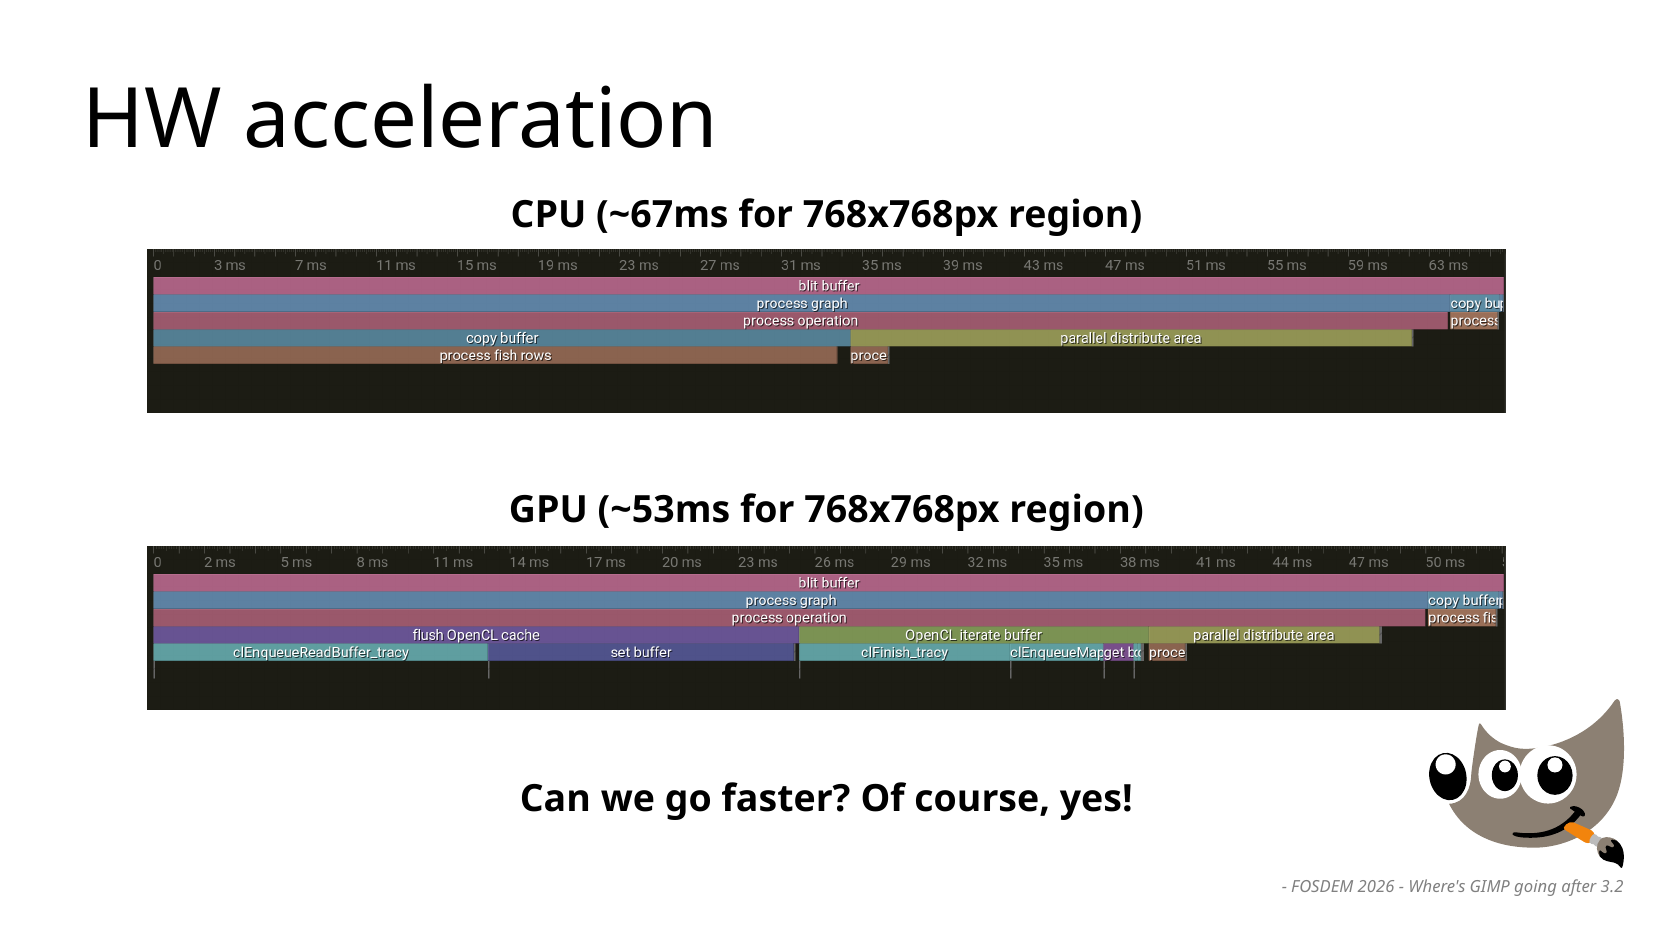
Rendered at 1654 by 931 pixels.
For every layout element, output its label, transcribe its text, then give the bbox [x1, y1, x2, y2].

title HW acceleration [82, 37, 1571, 193]
text_box GPU (~53ms for 768x768px region) [487, 474, 1167, 541]
picture [147, 546, 1506, 710]
text_box CPU (~67ms for 768x768px region) [487, 179, 1167, 246]
picture [147, 249, 1506, 413]
text_box Can we go faster? Of course, yes! [487, 764, 1167, 831]
